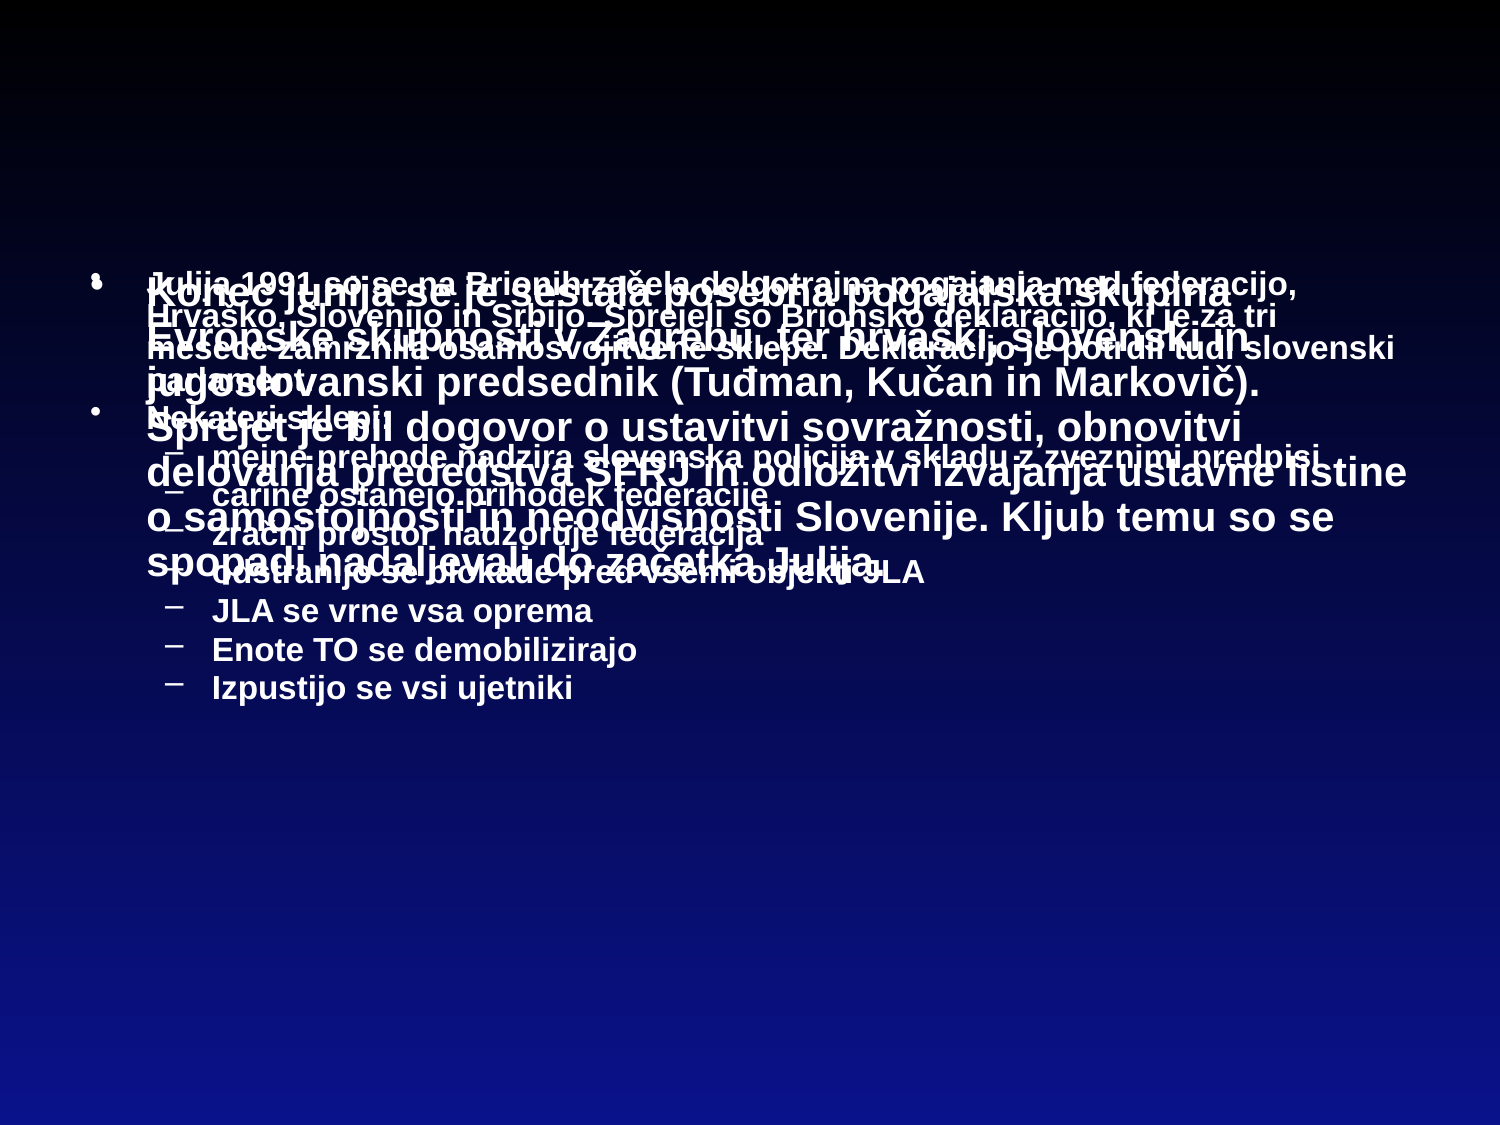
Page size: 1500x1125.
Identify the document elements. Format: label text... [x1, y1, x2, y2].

list Julija 1991 so se na Brionih začela dolgotrajna pogajanja med federacijo, Hrvaško, Slovenijo in Srbijo. Sprejeli so Brionsko deklaracijo, ki je za tri mesece zamrznila osamosvojitvene sklepe. Deklaracijo je potrdil tudi slovenski parlament. Nekateri sklepi: mejne prehode nadzira slovenska policija v skladu z zveznimi predpisi carine ostanejo prihodek federacije zračni prostor nadzoruje federacija odstranijo se blokade pred vsemi objekti JLA JLA se vrne vsa oprema Enote TO se demobilizirajo Izpustijo se vsi ujetniki [75, 262, 1425, 1005]
